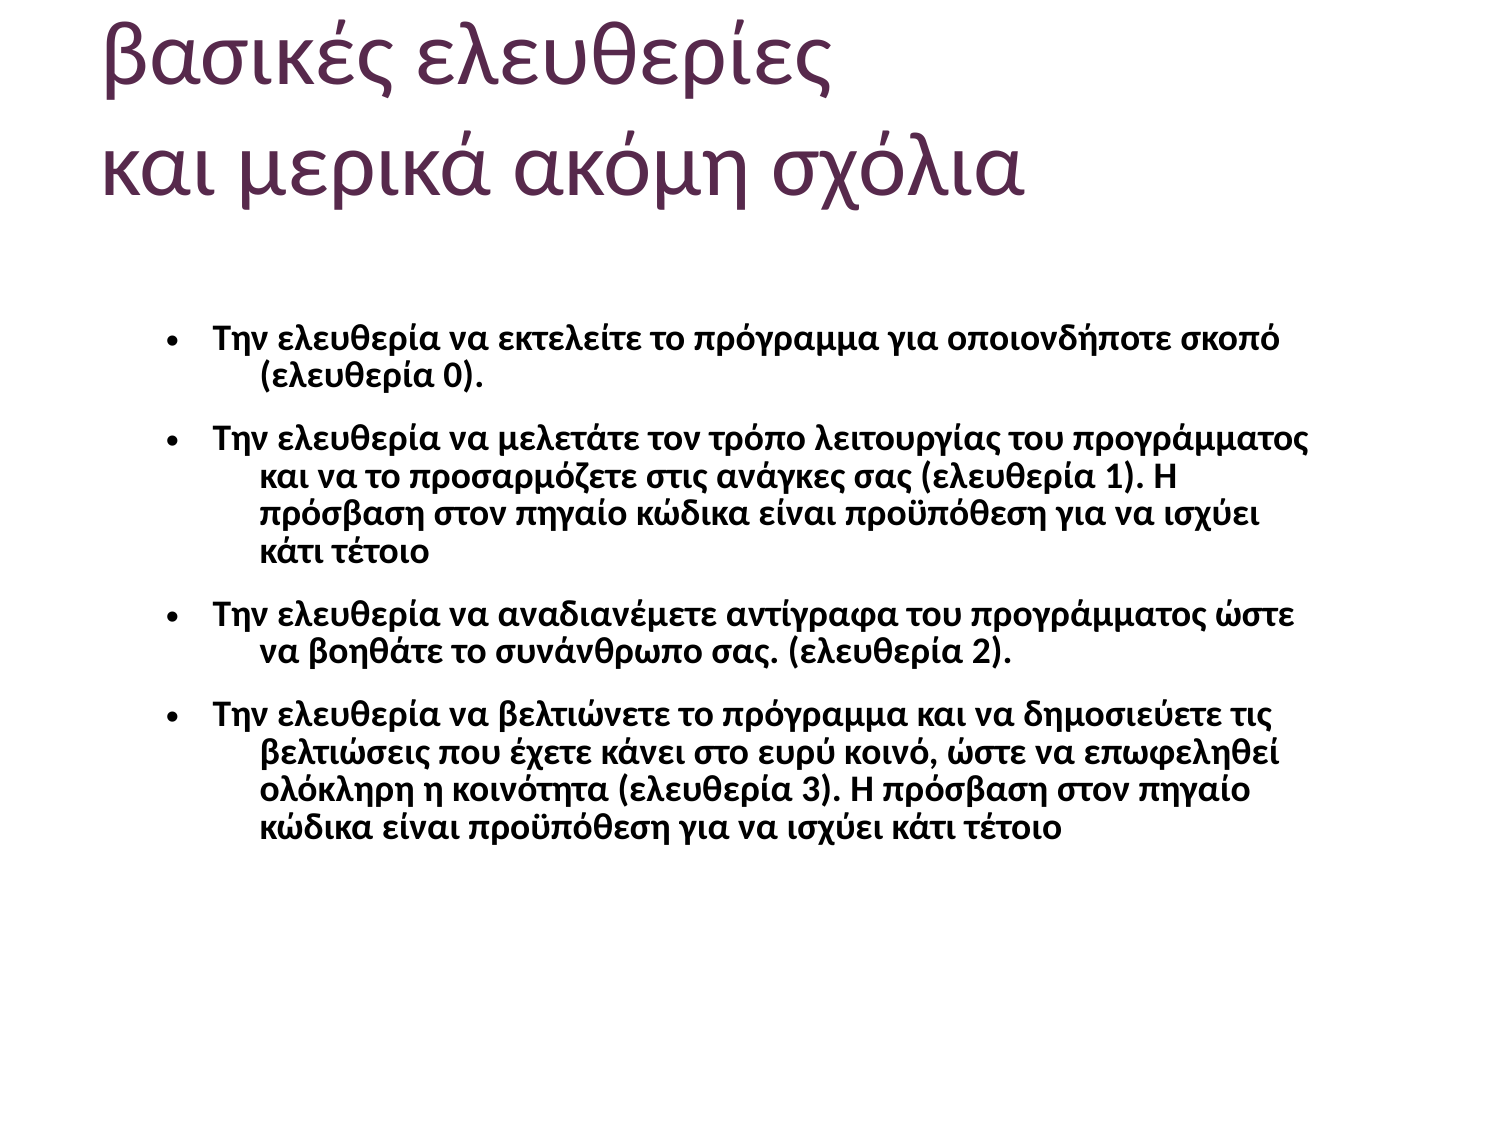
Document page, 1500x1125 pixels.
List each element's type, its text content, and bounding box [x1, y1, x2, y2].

title βασικές ελευθερίες και μερικά ακόμη σχόλια [100, 0, 1438, 208]
text_box Την ελευθερία να εκτελείτε το πρόγραμμα για οποιονδήποτε σκοπό (ελευθερία 0). Την ελευθερία να μελετάτε τον τρόπο λειτουργίας του προγράμματος και να το προσαρμόζετε στις ανάγκες σας (ελευθερία 1). Η πρόσβαση στον πηγαίο κώδικα είναι προϋπόθεση για να ισχύει κάτι τέτοιο Την ελευθερία να αναδιανέμετε αντίγραφα του προγράμματος ώστε να βοηθάτε το συνάνθρωπο σας. (ελευθερία 2). Την ελευθερία να βελτιώνετε το πρόγραμμα και να δημοσιεύετε τις βελτιώσεις που έχετε κάνει στο ευρύ κοινό, ώστε να επωφεληθεί ολόκληρη η κοινότητα (ελευθερία 3). Η πρόσβαση στον πηγαίο κώδικα είναι προϋπόθεση για να ισχύει κάτι τέτοιο [151, 314, 1334, 1036]
